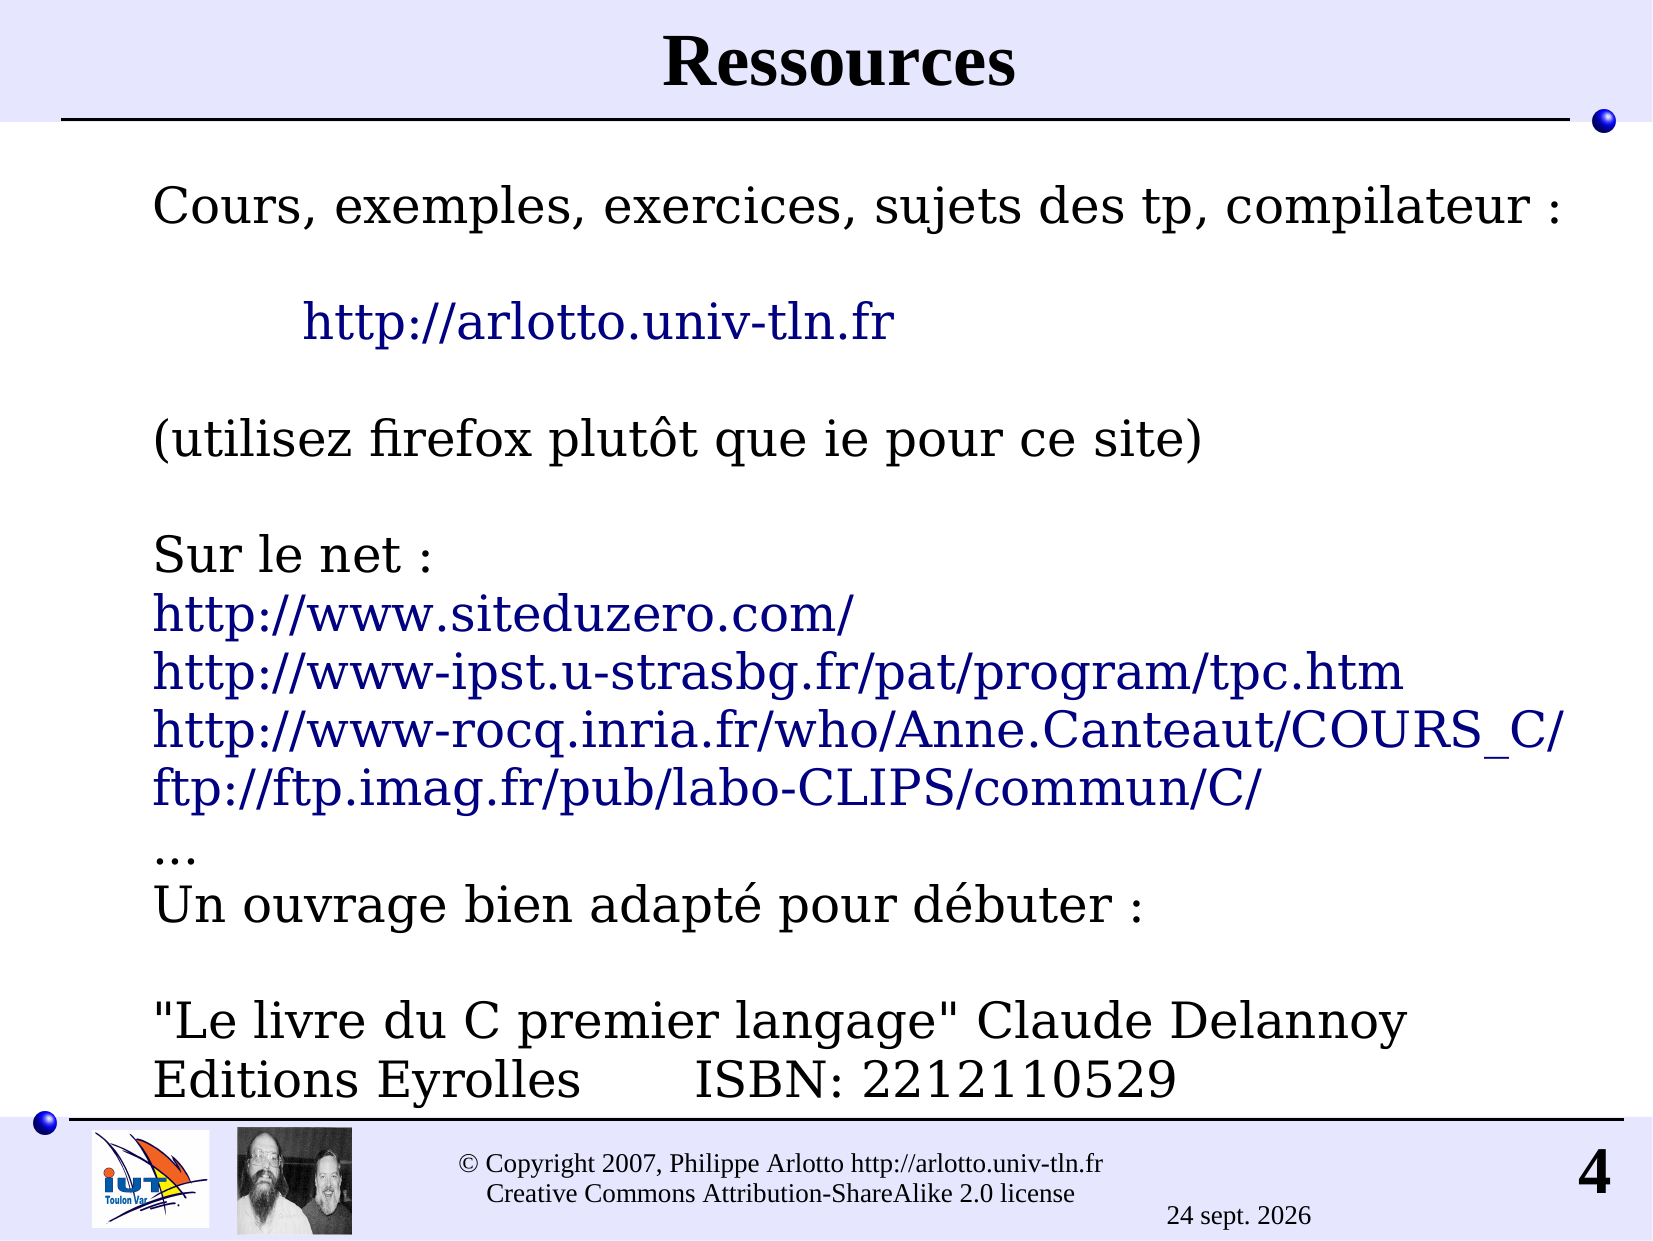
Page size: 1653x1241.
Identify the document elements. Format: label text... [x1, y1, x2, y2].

picture [237, 1180, 352, 1235]
title Ressources [95, 11, 1585, 110]
text_box Cours, exemples, exercices, sujets des tp, compilateur : http://arlotto.univ-tln.fr (utilisez firefox plutôt que ie pour ce site) Sur le net : http://www.siteduzero.com/ http://www-ipst.u-strasbg.fr/pat/program/tpc.htm http://www-rocq.inria.fr/who/Anne.Canteaut/COURS_C/ ftp://ftp.imag.fr/pub/labo-CLIPS/commun/C/ ... Un ouvrage bien adapté pour débuter : "Le livre du C premier langage" Claude Delannoy Editions Eyrolles ISBN: 2212110529 [152, 177, 1565, 1180]
